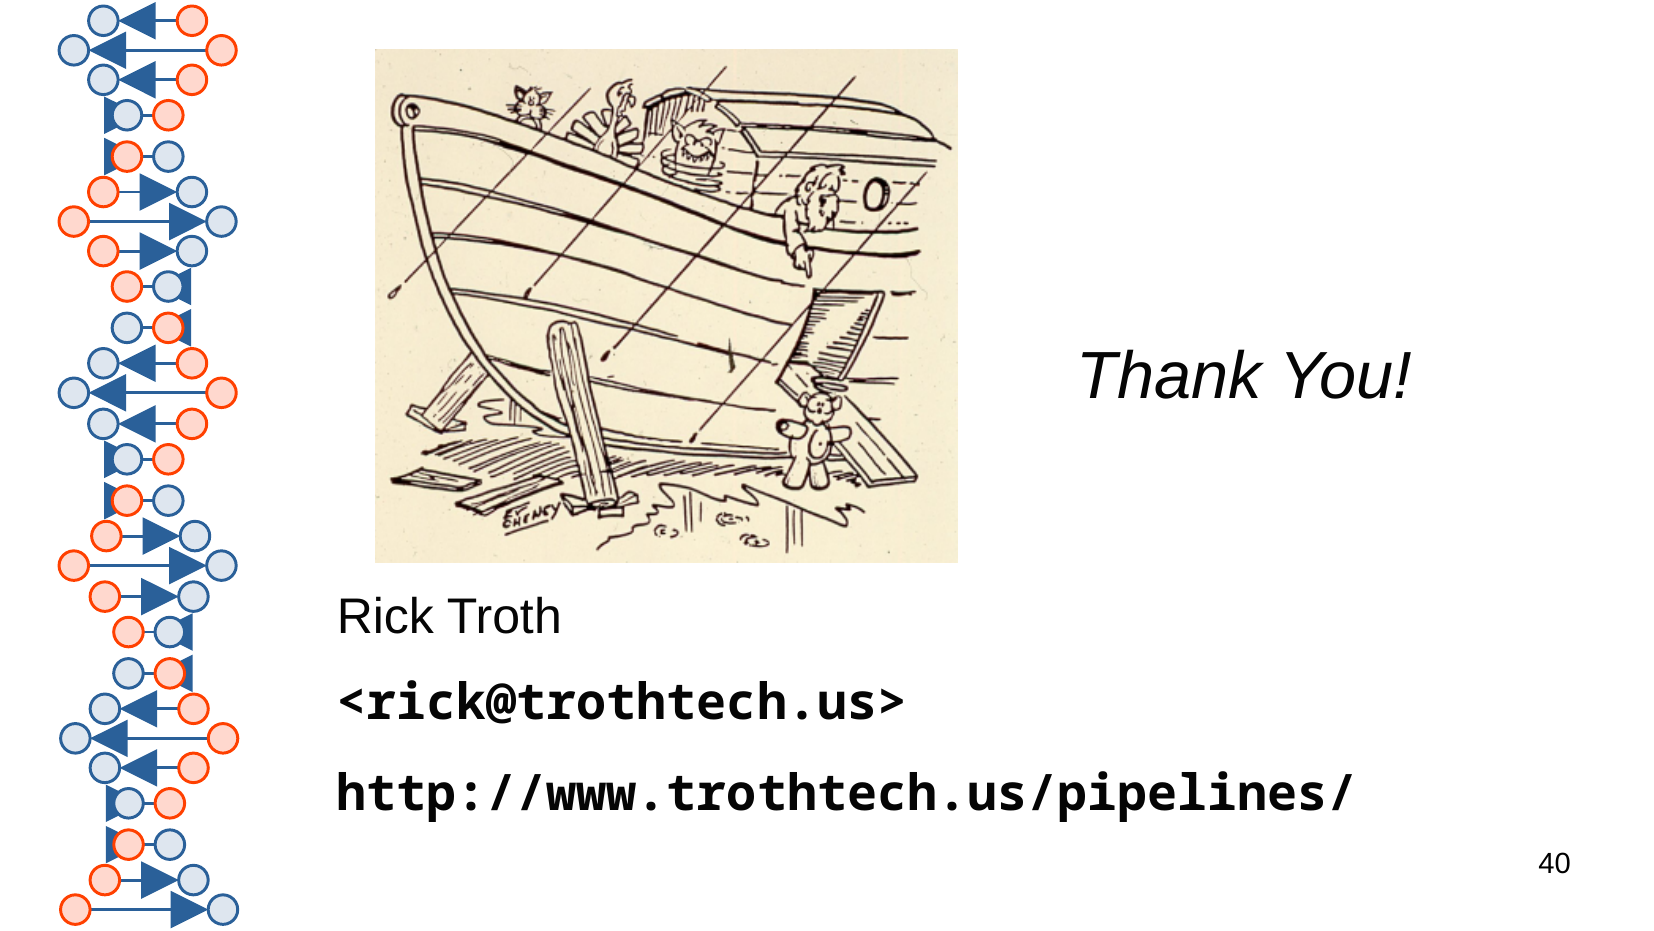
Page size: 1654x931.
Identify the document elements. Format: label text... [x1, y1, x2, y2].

list Rick Troth <rick@trothtech.us> http://www.trothtech.us/pipelines/ [336, 562, 1594, 826]
list Thank You! [958, 225, 1590, 526]
picture [375, 49, 958, 563]
